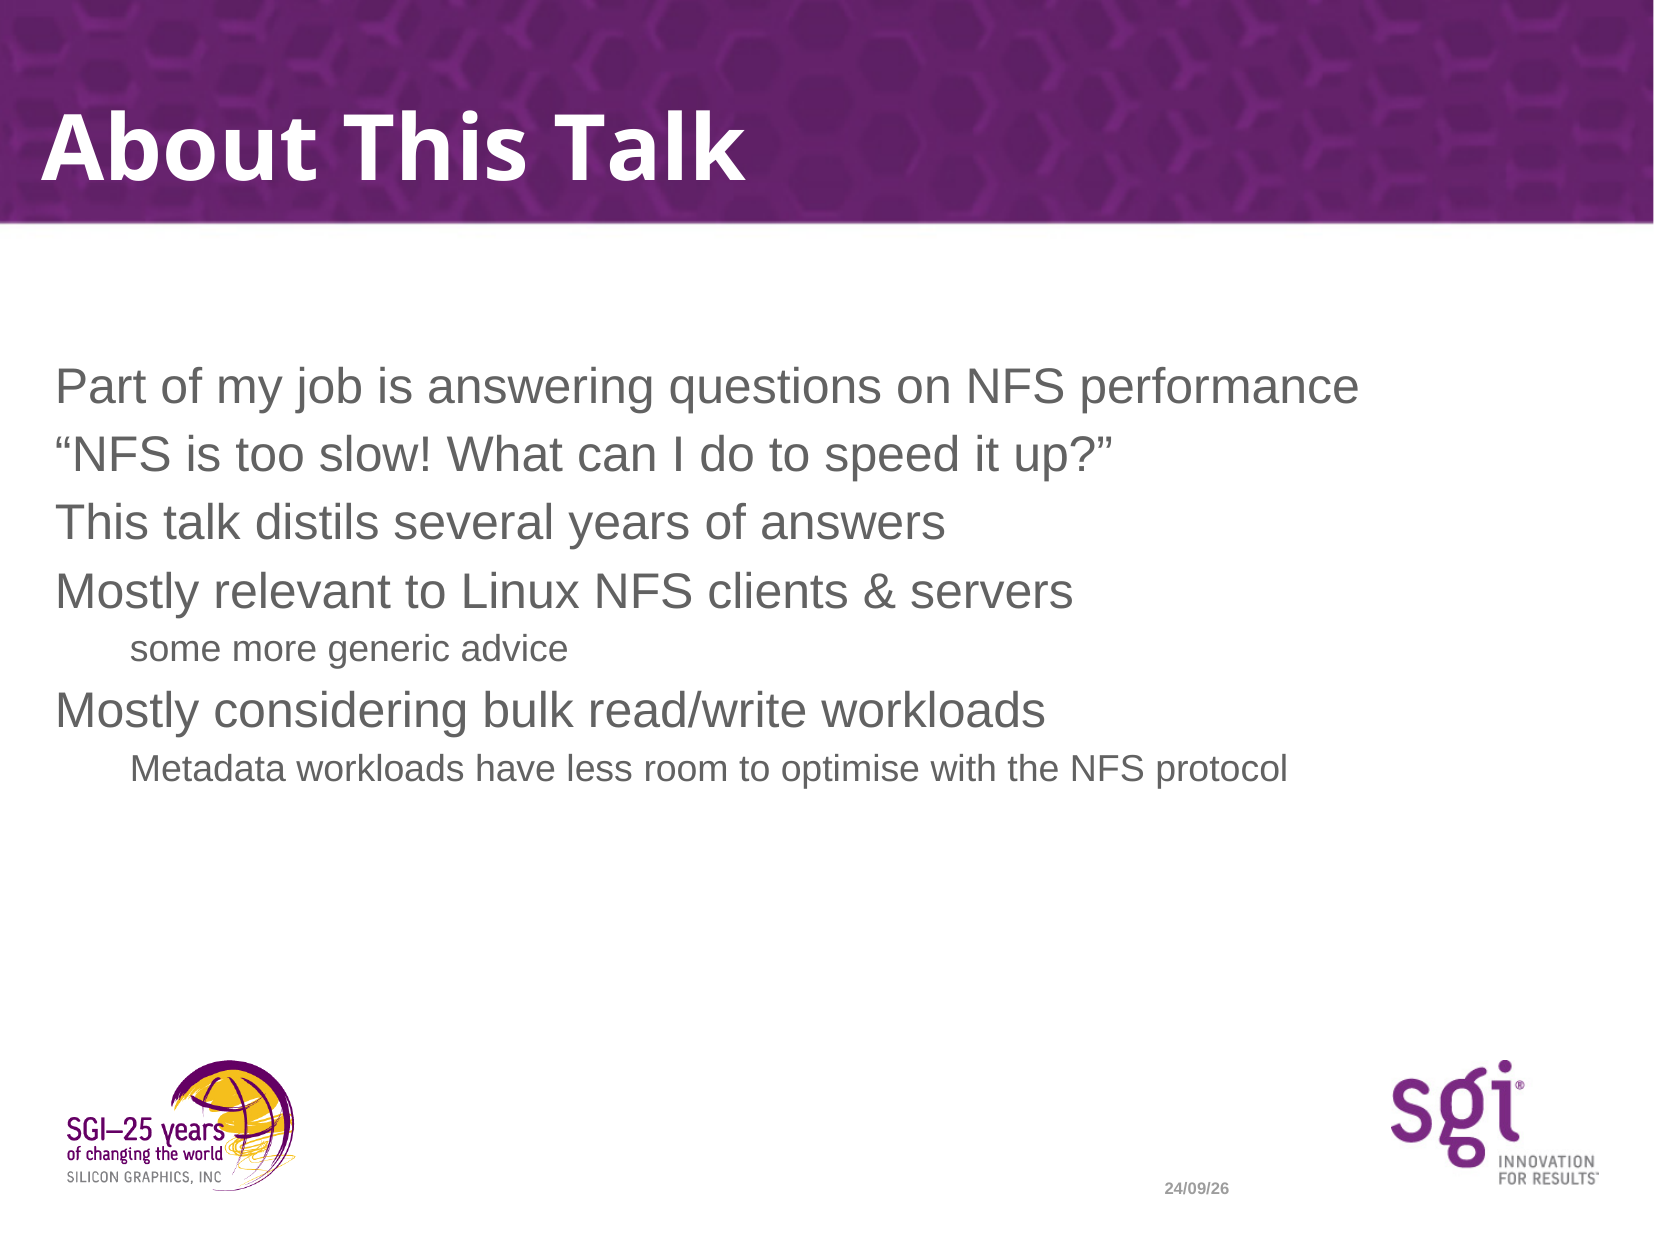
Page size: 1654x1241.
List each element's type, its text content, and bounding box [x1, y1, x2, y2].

list Part of my job is answering questions on NFS performance “NFS is too slow! What can I do to speed it up?” This talk distils several years of answers Mostly relevant to Linux NFS clients & servers some more generic advice Mostly considering bulk read/write workloads Metadata workloads have less room to optimise with the NFS protocol [55, 358, 1461, 937]
picture [0, 0, 1654, 1194]
title About This Talk [41, 48, 1447, 241]
